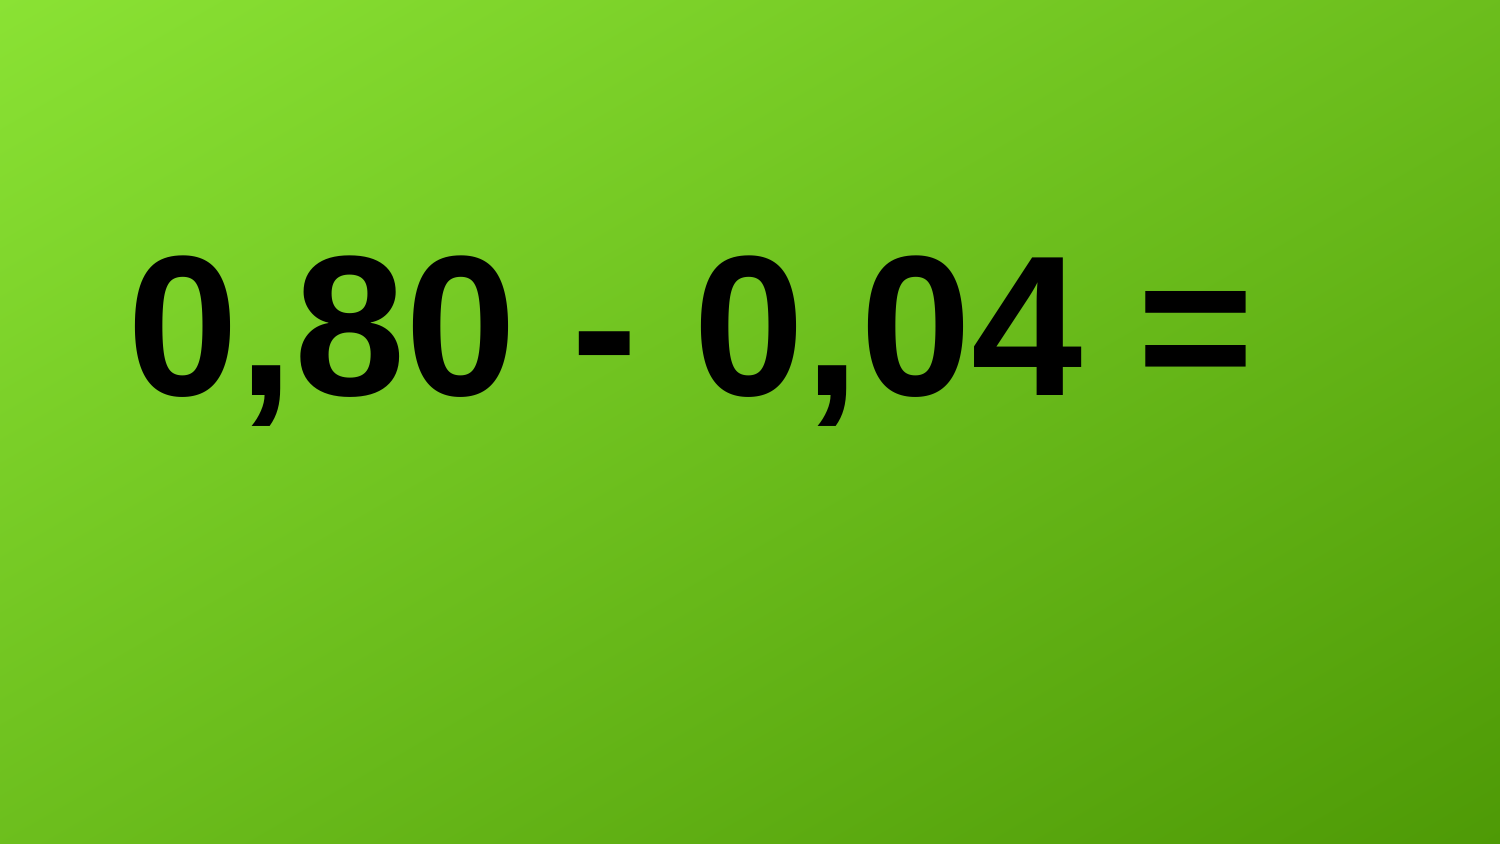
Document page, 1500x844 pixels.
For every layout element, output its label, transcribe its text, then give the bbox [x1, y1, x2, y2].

title 0,80 - 0,04 = [112, 259, 1388, 450]
